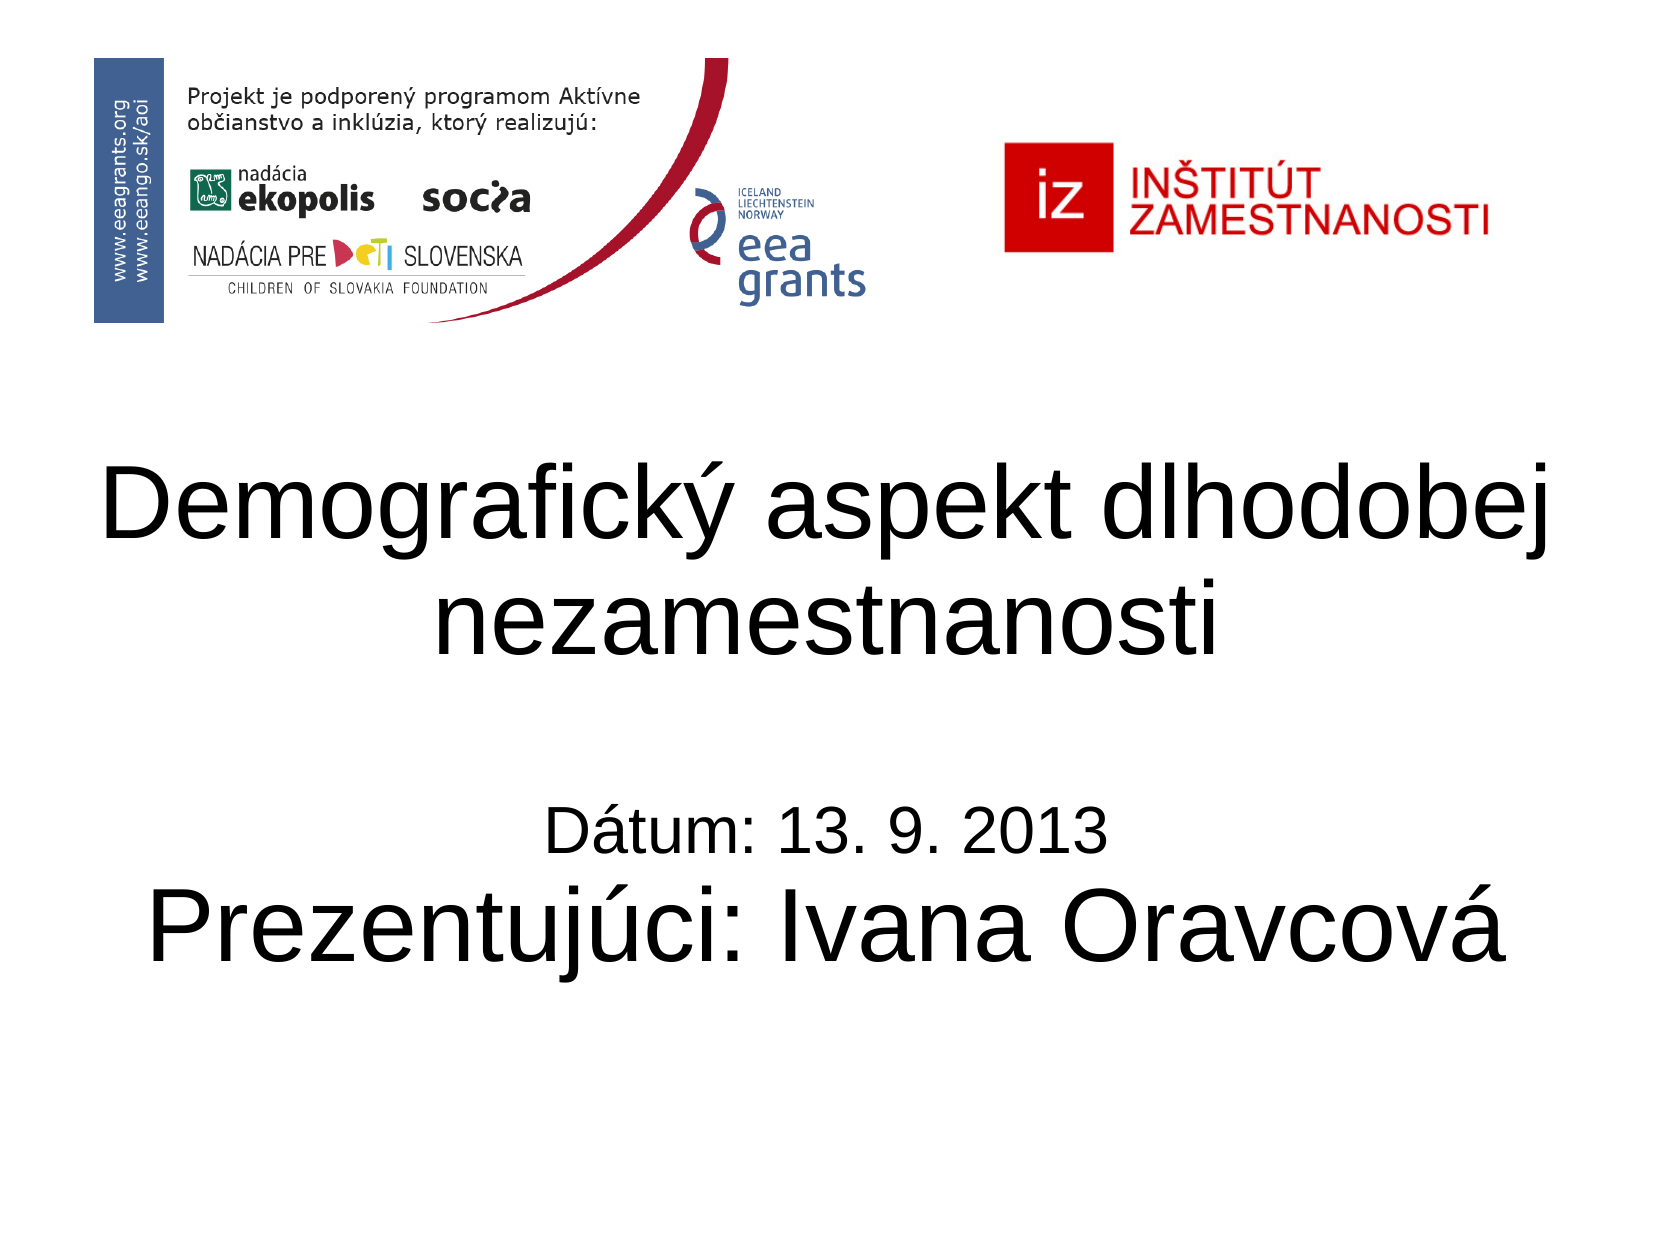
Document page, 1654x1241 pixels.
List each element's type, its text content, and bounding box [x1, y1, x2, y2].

picture [94, 58, 887, 324]
subtitle Demografický aspekt dlhodobej nezamestnanosti Dátum: 13. 9. 2013 Prezentujúci: Ivana Oravcová [82, 354, 1571, 1074]
picture [944, 47, 1548, 343]
